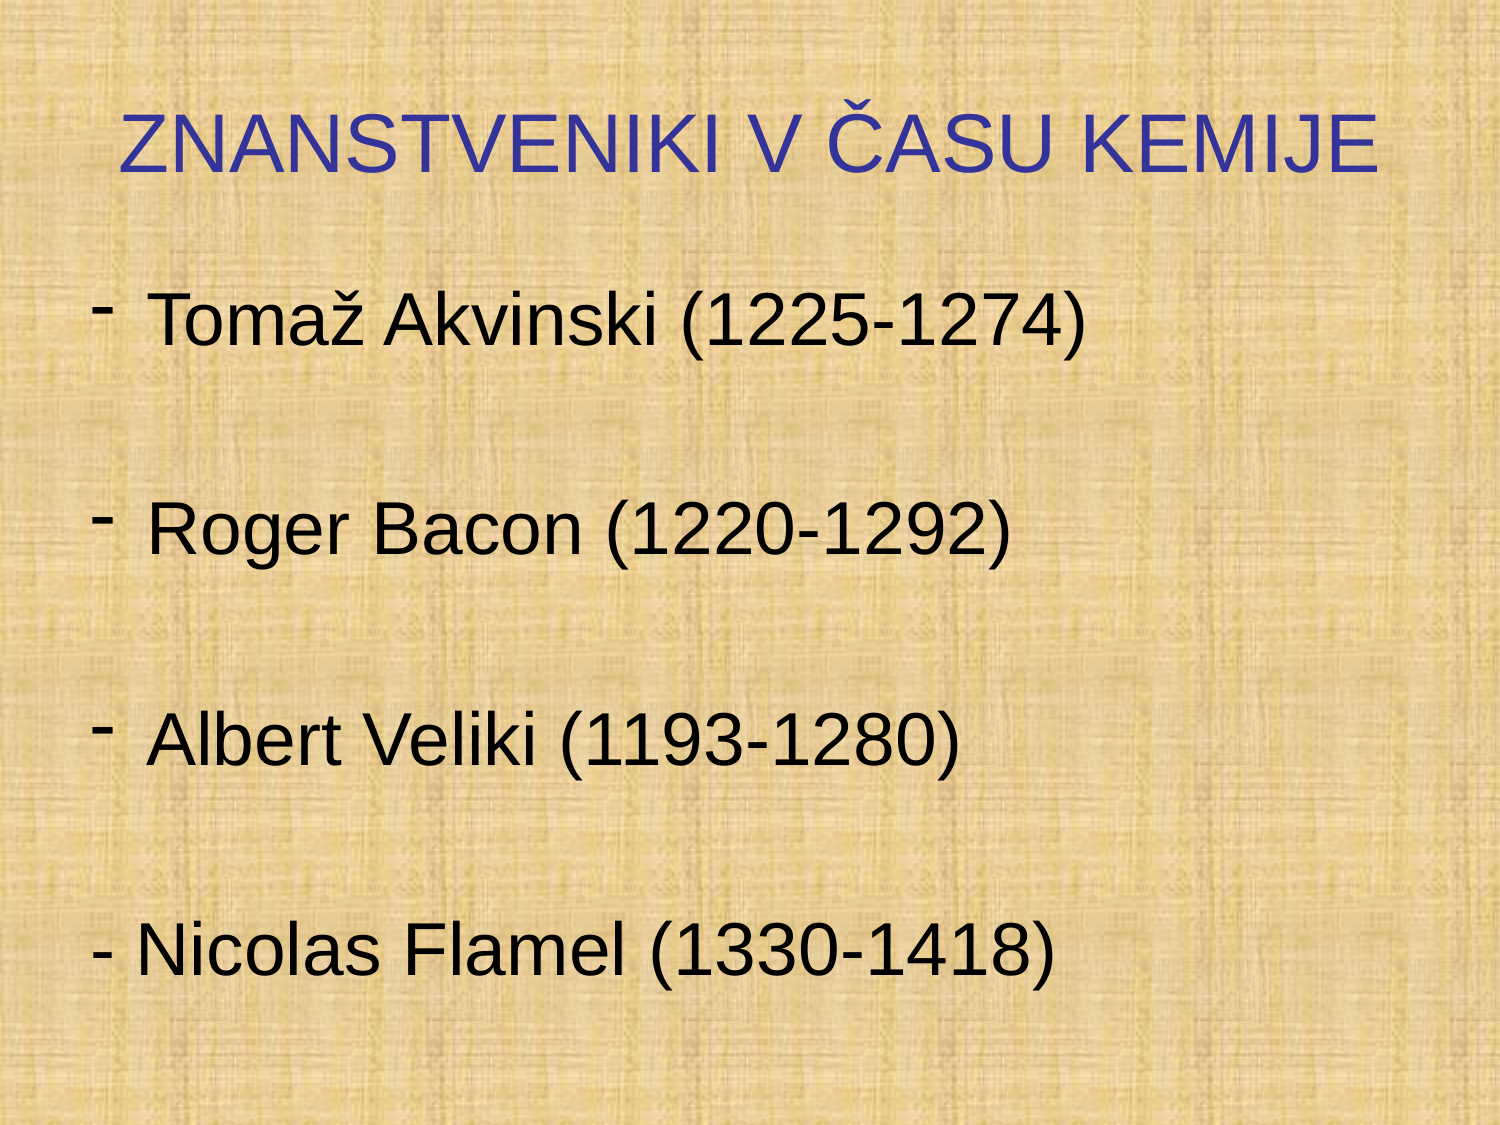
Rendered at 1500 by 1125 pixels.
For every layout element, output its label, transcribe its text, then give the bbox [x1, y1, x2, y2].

list Tomaž Akvinski (1225-1274) Roger Bacon (1220-1292) Albert Veliki (1193-1280) - Nicolas Flamel (1330-1418) [75, 262, 1425, 1005]
title ZNANSTVENIKI V ČASU KEMIJE [75, 45, 1425, 233]
picture [0, 0, 1500, 1125]
